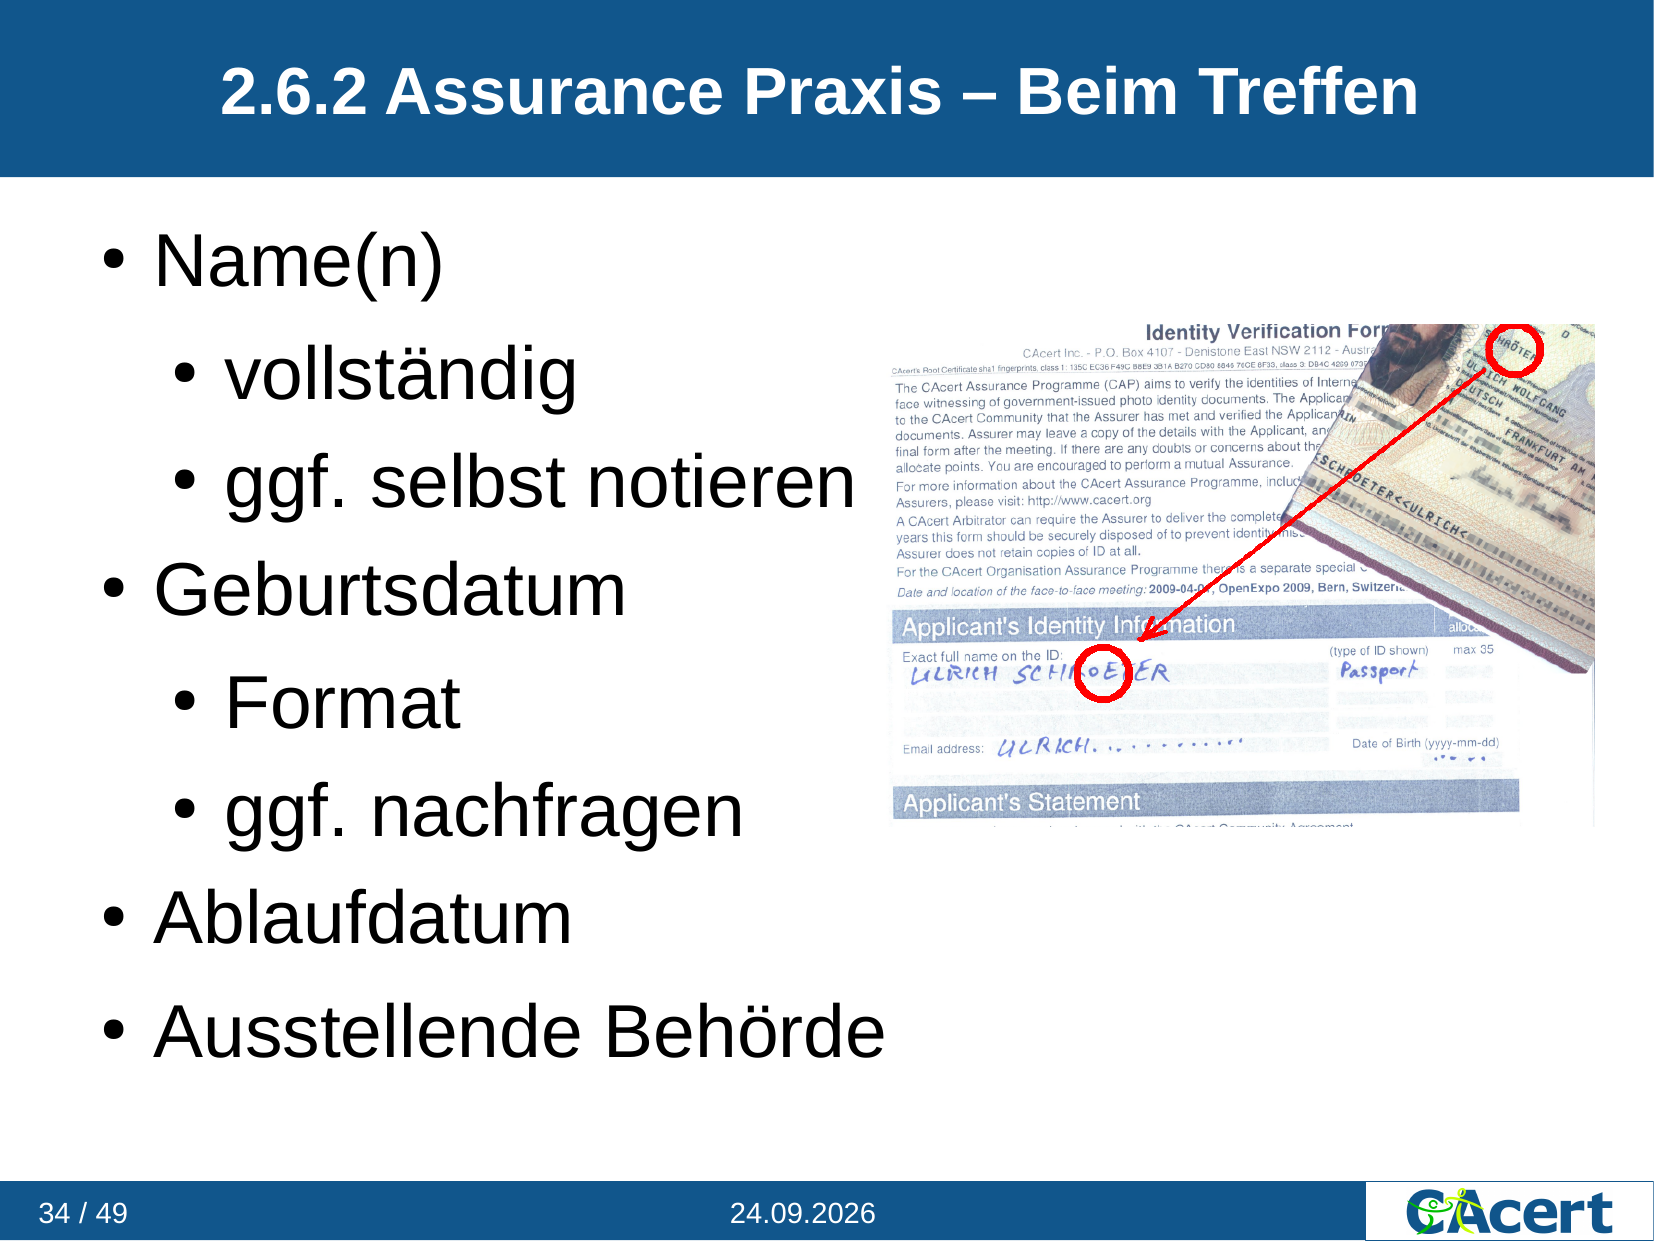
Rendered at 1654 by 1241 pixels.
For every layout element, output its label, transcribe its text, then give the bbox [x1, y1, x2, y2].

picture [856, 324, 1595, 827]
picture [1406, 1187, 1613, 1235]
list Name(n) vollständig ggf. selbst notieren Geburtsdatum Format ggf. nachfragen Ablaufdatum Ausstellende Behörde [82, 218, 1571, 1091]
title 2.6.2 Assurance Praxis – Beim Treffen [76, 17, 1565, 166]
